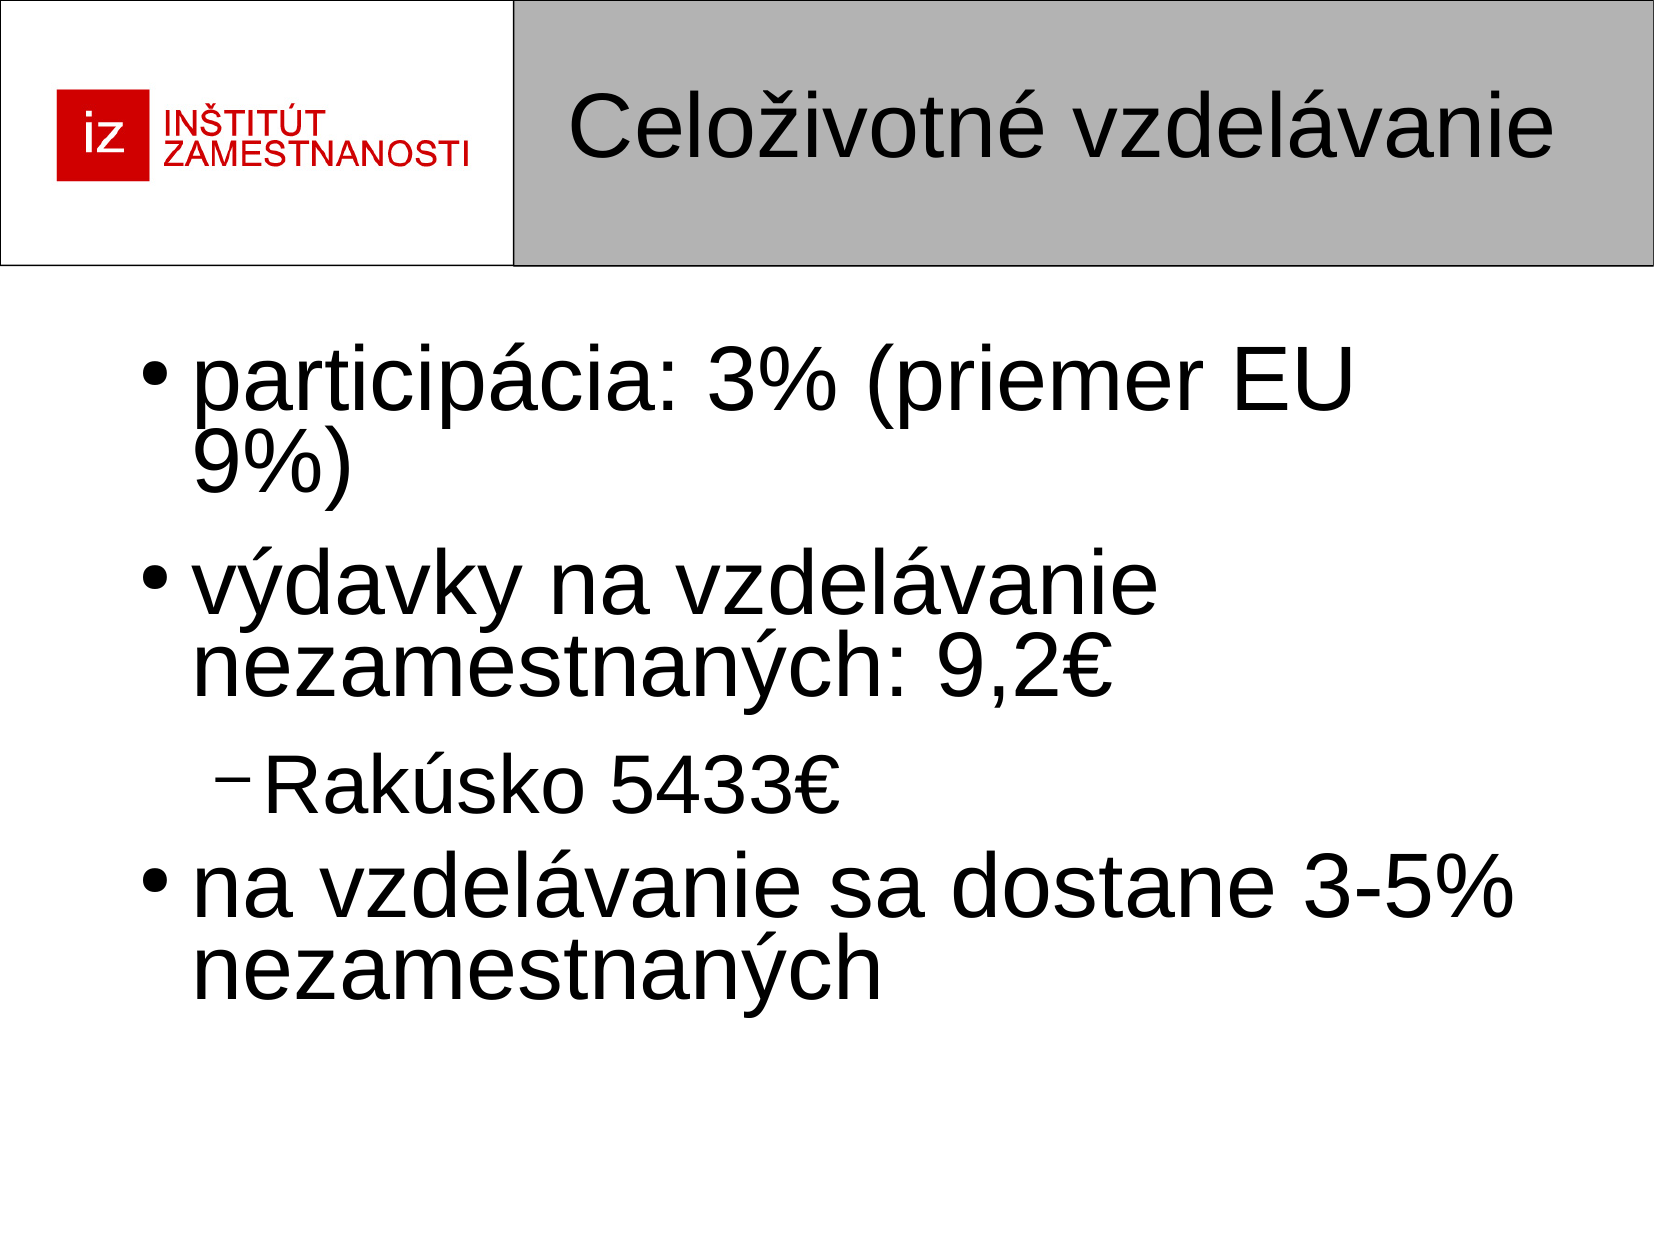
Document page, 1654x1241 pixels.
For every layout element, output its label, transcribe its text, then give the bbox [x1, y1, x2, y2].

list participácia: 3% (priemer EU 9%) výdavky na vzdelávanie nezamestnaných: 9,2€ Rakúsko 5433€ na vzdelávanie sa dostane 3-5% nezamestnaných [121, 344, 1533, 1126]
title Celoživotné vzdelávanie [561, 29, 1565, 237]
picture [5, 8, 512, 257]
